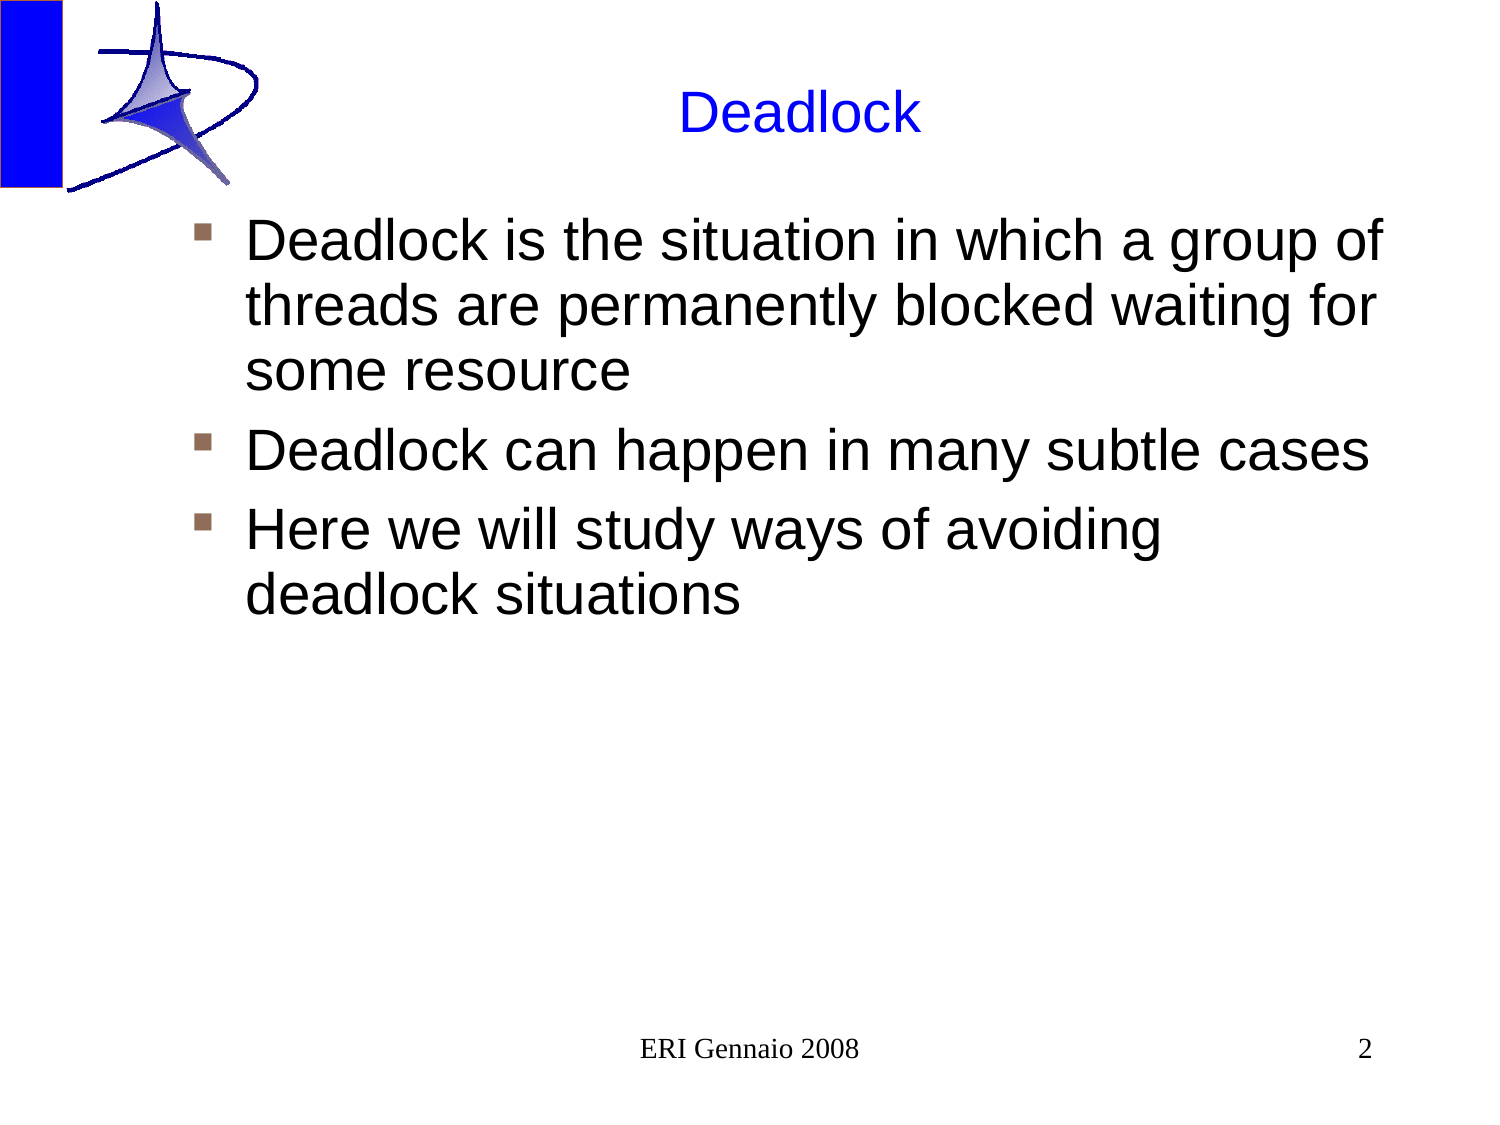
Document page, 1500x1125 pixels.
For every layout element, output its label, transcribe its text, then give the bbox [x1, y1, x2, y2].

list Deadlock is the situation in which a group of threads are permanently blocked waiting for some resource Deadlock can happen in many subtle cases Here we will study ways of avoiding deadlock situations [174, 199, 1425, 963]
picture [62, 0, 263, 197]
title Deadlock [174, 62, 1425, 163]
